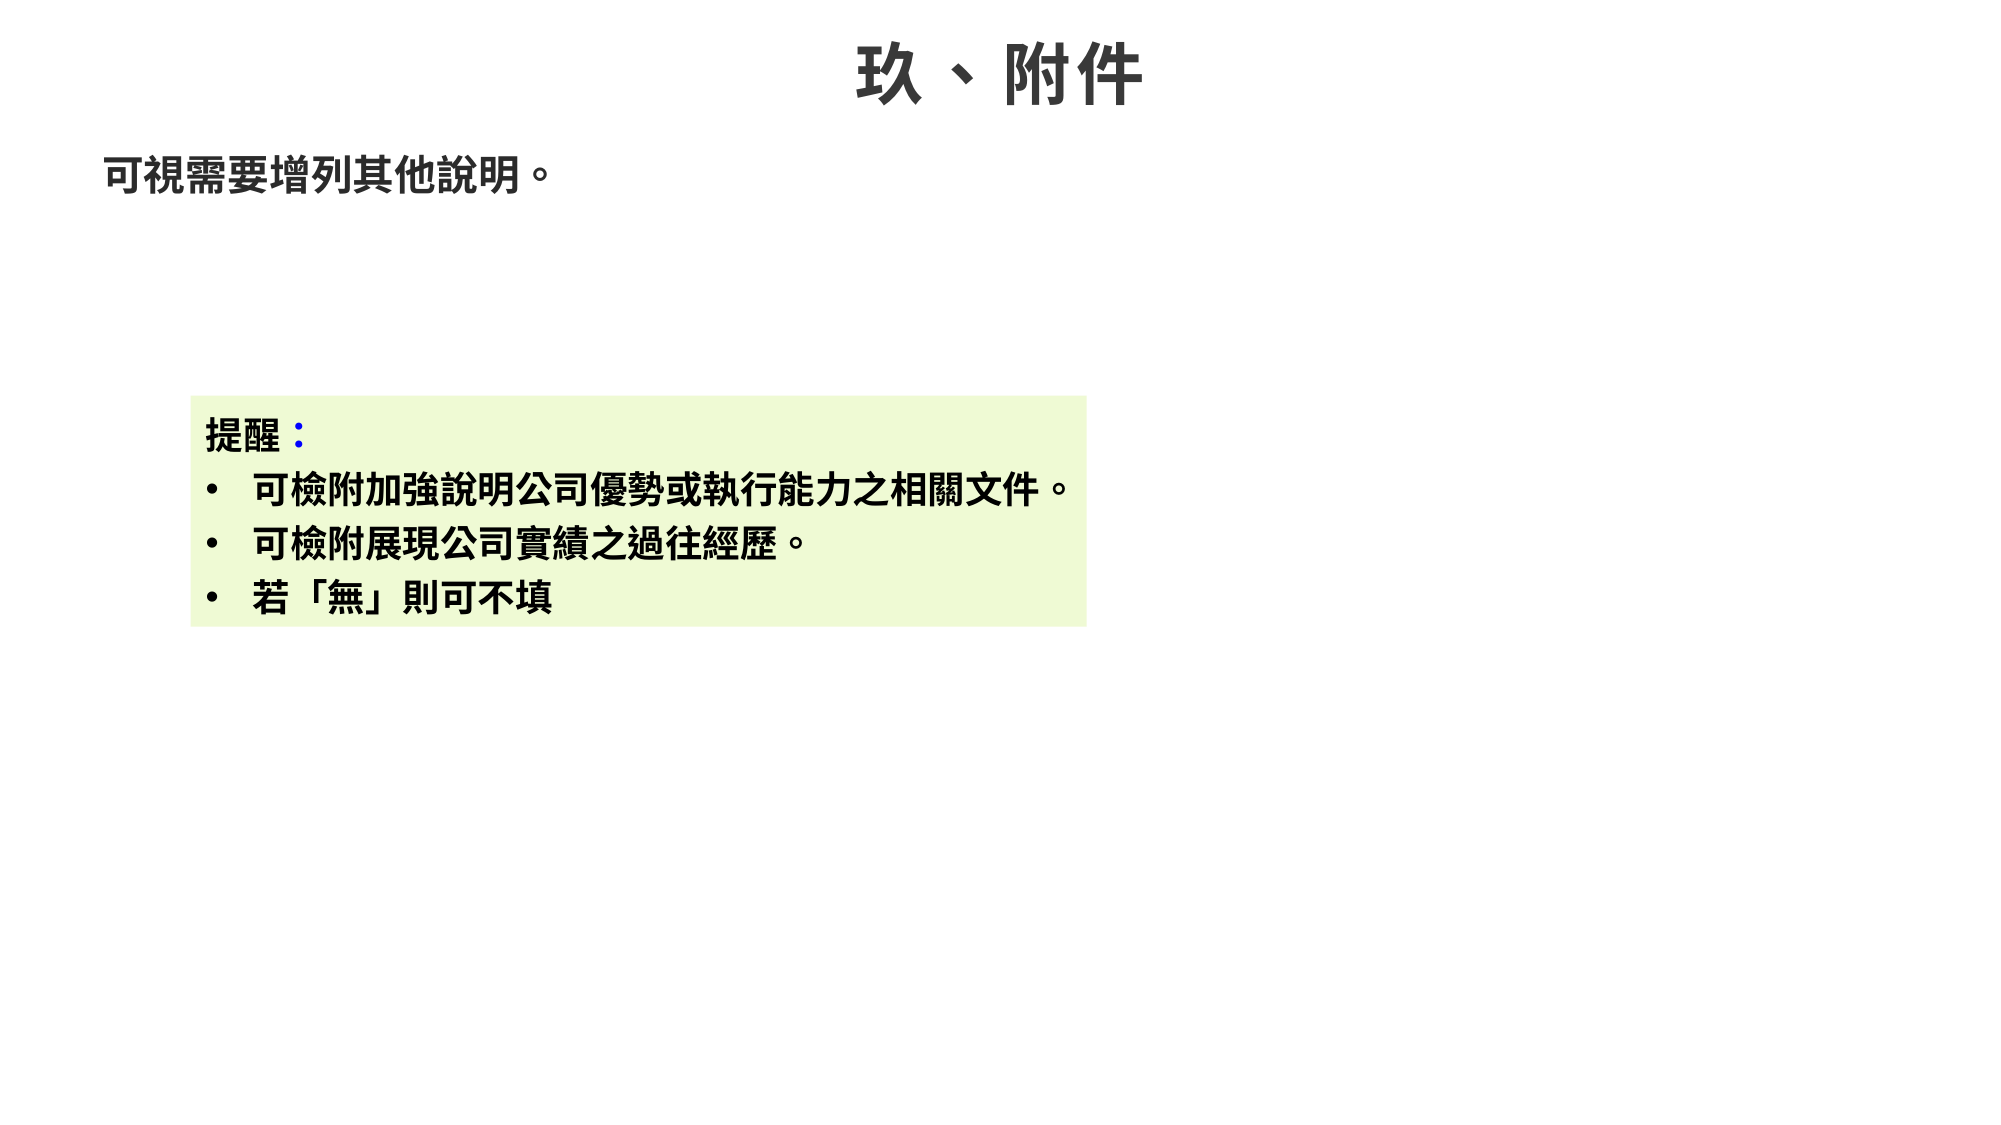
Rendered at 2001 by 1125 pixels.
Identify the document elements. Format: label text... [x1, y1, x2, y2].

title 玖、附件 [127, 9, 1873, 135]
text_box 可視需要增列其他說明。 [87, 141, 1959, 510]
text_box 提醒： 可檢附加強說明公司優勢或執行能力之相關文件。 可檢附展現公司實績之過往經歷。 若「無」則可不填 [191, 396, 1087, 627]
